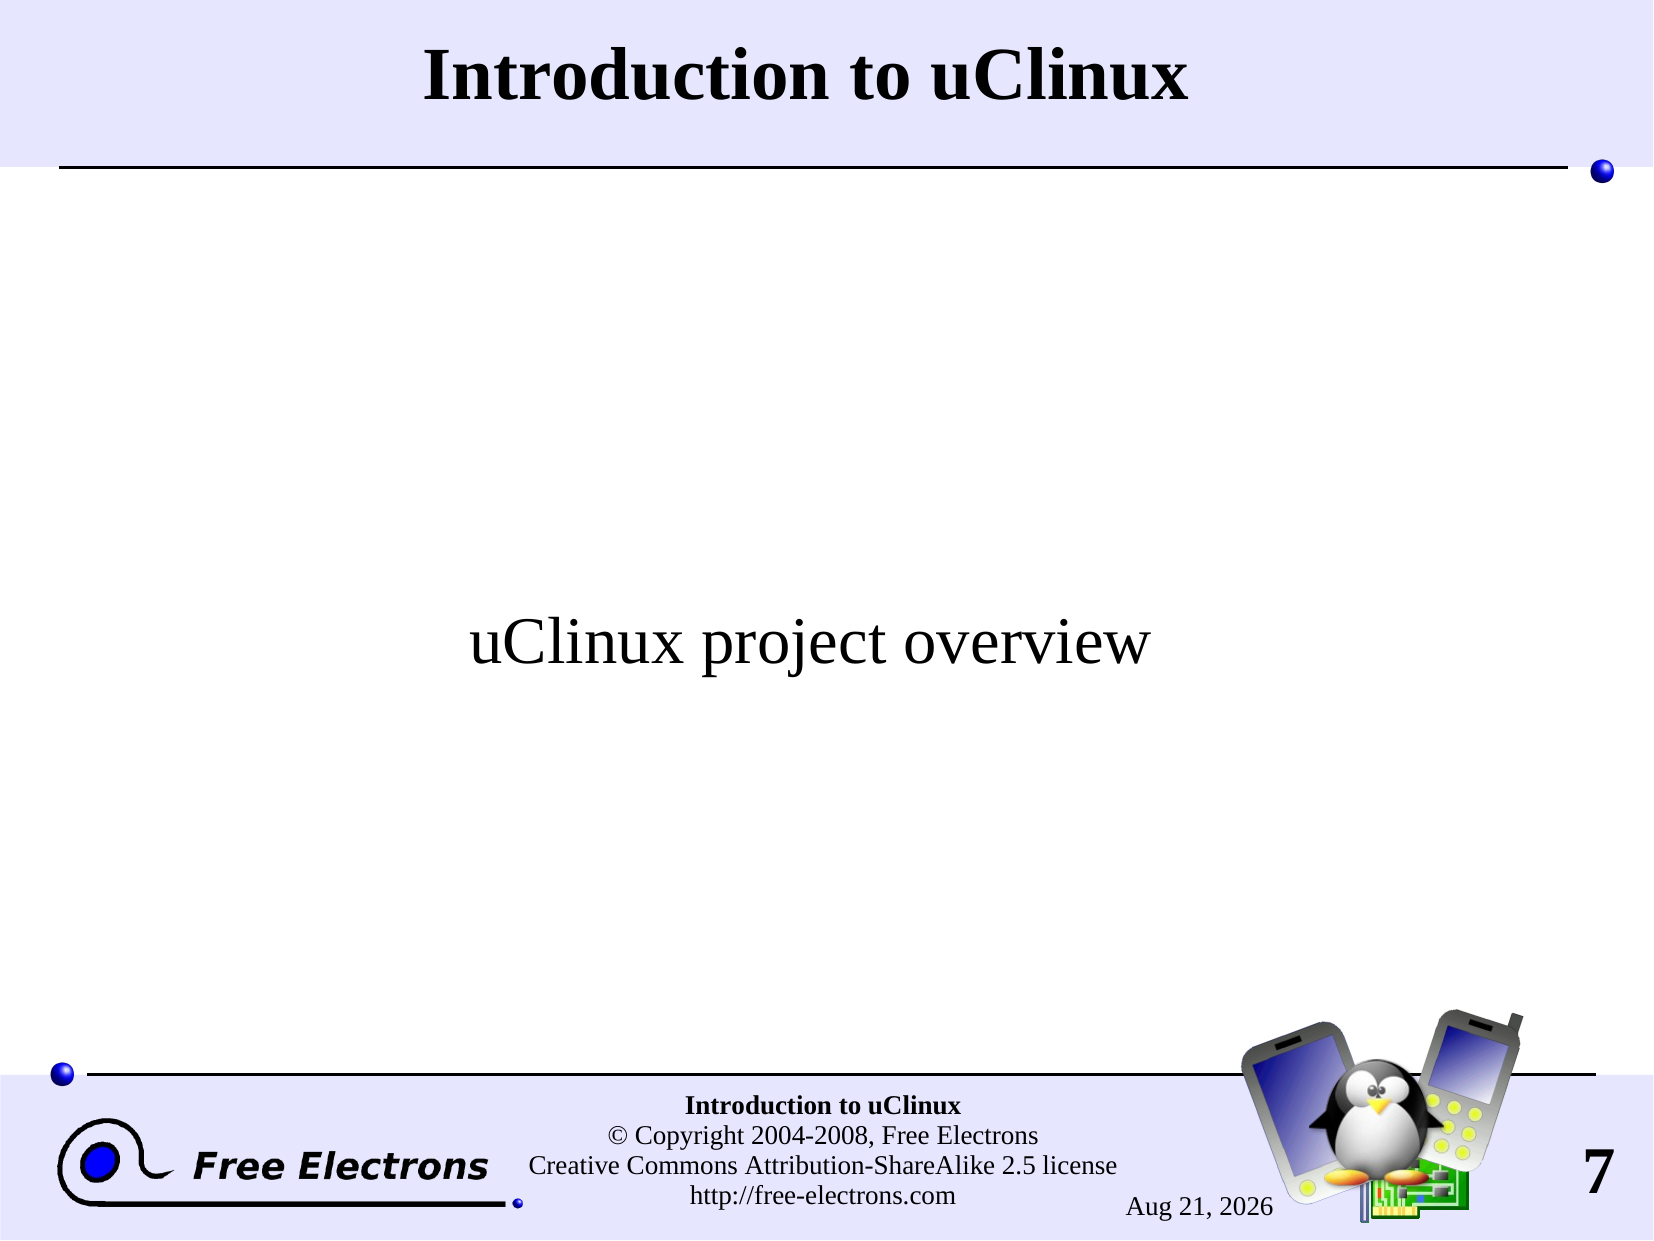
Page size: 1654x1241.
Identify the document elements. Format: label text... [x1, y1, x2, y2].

picture [1231, 1007, 1538, 1241]
subtitle uClinux project overview [105, 216, 1518, 1066]
picture [50, 1107, 527, 1216]
title Introduction to uClinux [60, 25, 1551, 124]
